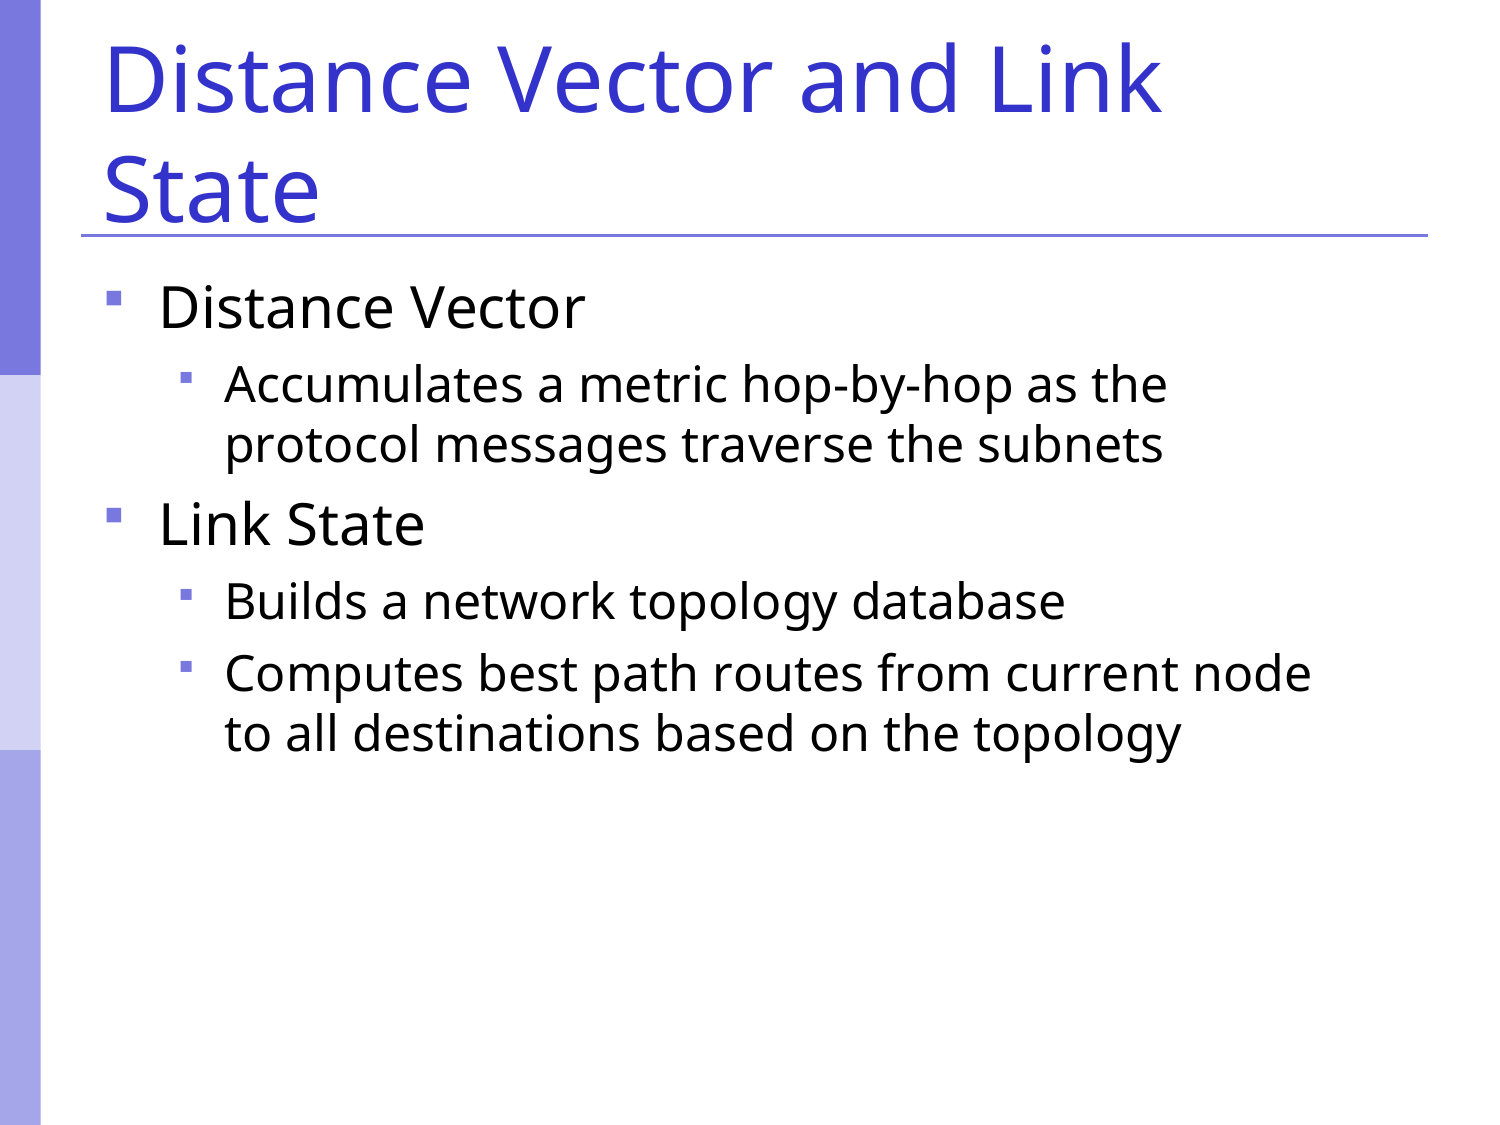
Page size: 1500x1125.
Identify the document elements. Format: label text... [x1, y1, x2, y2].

list Distance Vector Accumulates a metric hop-by-hop as the protocol messages traverse the subnets Link State Builds a network topology database Computes best path routes from current node to all destinations based on the topology [87, 262, 1363, 1026]
title Distance Vector and Link State [87, 37, 1363, 225]
